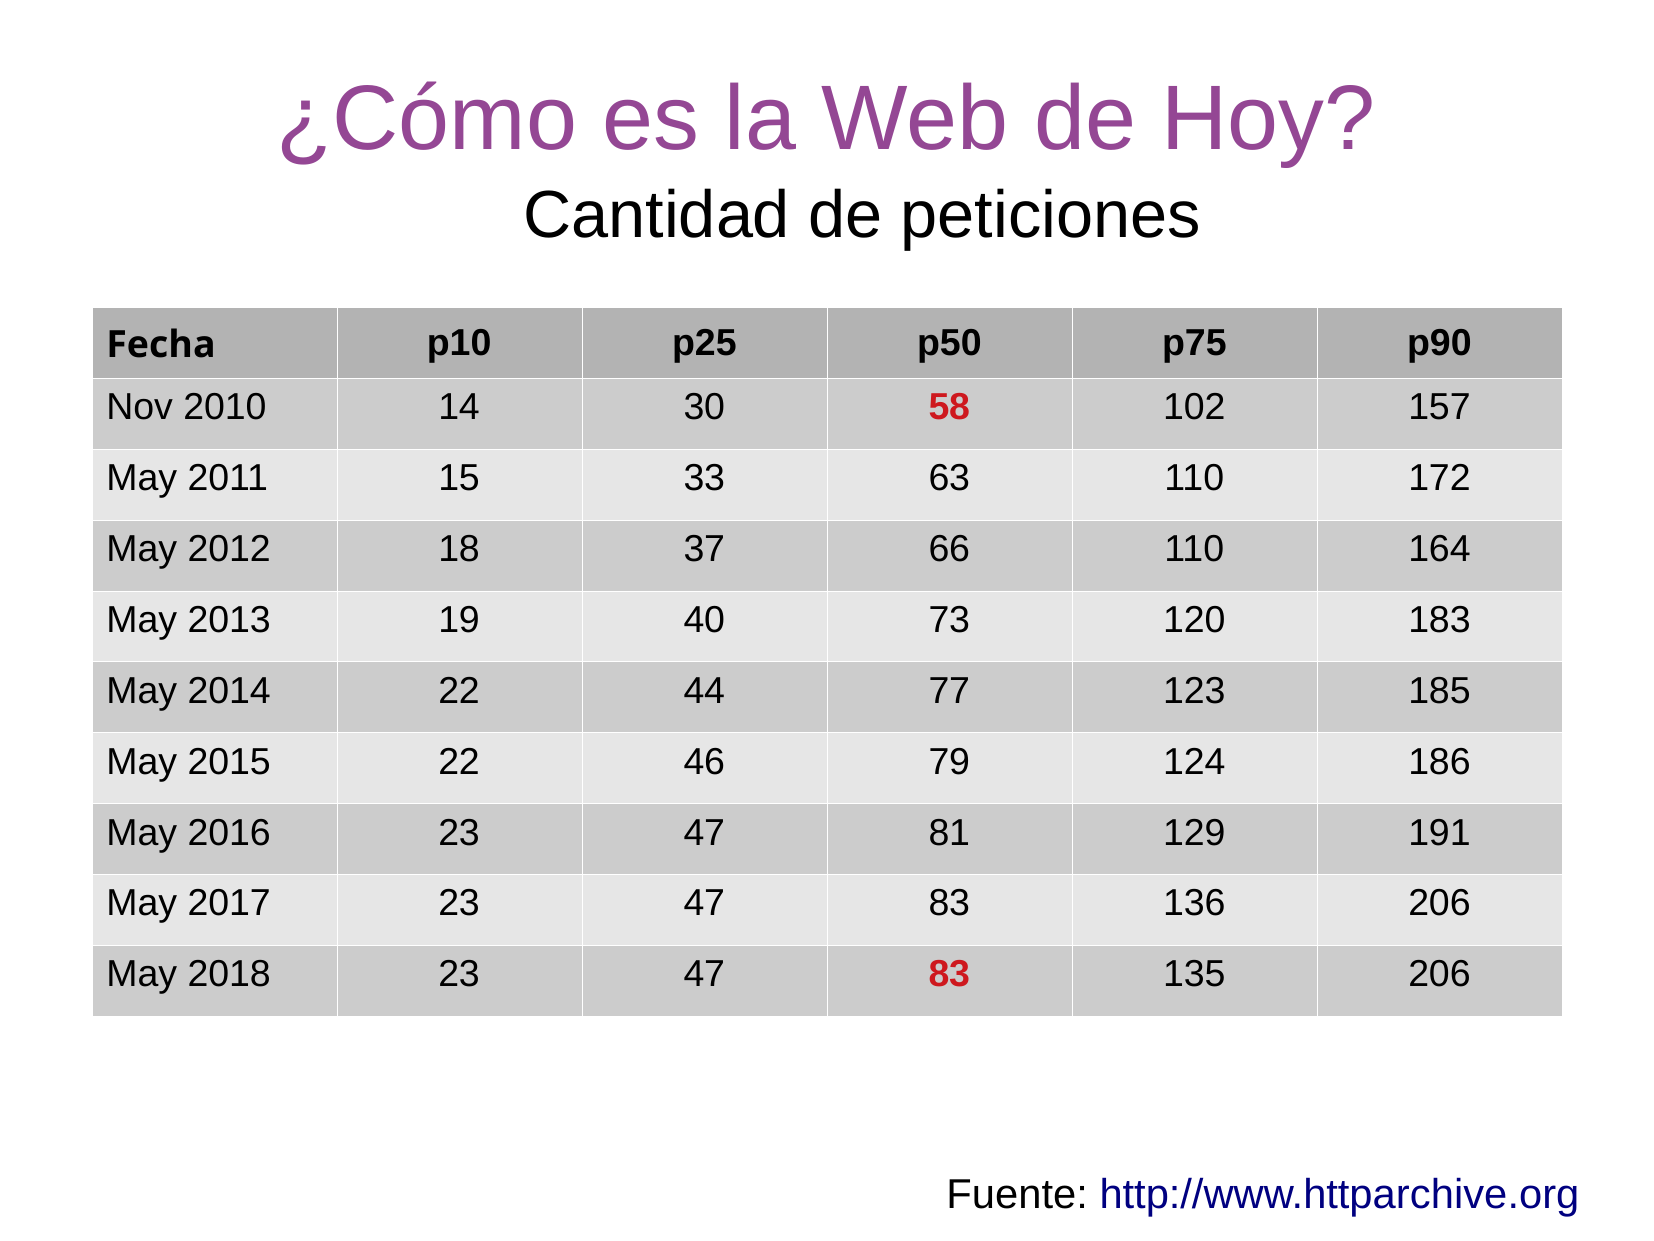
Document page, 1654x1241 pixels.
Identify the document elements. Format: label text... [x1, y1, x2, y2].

table_cell 18 [338, 521, 582, 591]
table_cell 40 [583, 592, 827, 661]
table_cell 164 [1318, 521, 1562, 591]
table_cell 77 [828, 662, 1072, 732]
table_cell 120 [1073, 592, 1317, 661]
table_cell 44 [583, 662, 827, 732]
table_cell 124 [1073, 733, 1317, 803]
table_cell 47 [583, 875, 827, 945]
table_cell May 2011 [93, 450, 337, 520]
table_cell 22 [338, 662, 582, 732]
table_cell 83 [828, 946, 1072, 1016]
table_header p10 [338, 308, 582, 378]
table_cell 23 [338, 875, 582, 945]
table_cell 129 [1073, 804, 1317, 874]
table_cell May 2014 [93, 662, 337, 732]
text_box Fuente: http://www.httparchive.org [519, 1163, 1595, 1225]
table_header p90 [1318, 308, 1562, 378]
table_cell 14 [338, 379, 582, 449]
list Cantidad de peticiones [35, 177, 1619, 378]
table_cell 23 [338, 946, 582, 1016]
table_cell May 2015 [93, 733, 337, 803]
table_cell 206 [1318, 946, 1562, 1016]
table_cell 47 [583, 804, 827, 874]
table_cell Nov 2010 [93, 379, 337, 449]
table_cell 191 [1318, 804, 1562, 874]
table_cell 58 [828, 379, 1072, 449]
table_cell 33 [583, 450, 827, 520]
table_cell 30 [583, 379, 827, 449]
table_cell 37 [583, 521, 827, 591]
table_cell 135 [1073, 946, 1317, 1016]
table_cell 183 [1318, 592, 1562, 661]
title ¿Cómo es la Web de Hoy? [82, 13, 1571, 177]
table_cell 66 [828, 521, 1072, 591]
table_header Fecha [93, 308, 337, 378]
table_cell 136 [1073, 875, 1317, 945]
table_cell 206 [1318, 875, 1562, 945]
table_cell 102 [1073, 379, 1317, 449]
table_cell 81 [828, 804, 1072, 874]
table_cell 110 [1073, 521, 1317, 591]
table_cell May 2017 [93, 875, 337, 945]
table_cell 73 [828, 592, 1072, 661]
table_header p50 [828, 308, 1072, 378]
table_cell 63 [828, 450, 1072, 520]
table_header p75 [1073, 308, 1317, 378]
table_cell 123 [1073, 662, 1317, 732]
table_cell May 2012 [93, 521, 337, 591]
table_cell 110 [1073, 450, 1317, 520]
table_cell 23 [338, 804, 582, 874]
table_cell May 2013 [93, 592, 337, 661]
table_cell 185 [1318, 662, 1562, 732]
table_cell 15 [338, 450, 582, 520]
table_cell 186 [1318, 733, 1562, 803]
table_cell 79 [828, 733, 1072, 803]
table_header p25 [583, 308, 827, 378]
table_cell 46 [583, 733, 827, 803]
table_cell 19 [338, 592, 582, 661]
table_cell 47 [583, 946, 827, 1016]
table_cell 22 [338, 733, 582, 803]
table_cell 172 [1318, 450, 1562, 520]
table_cell May 2018 [93, 946, 337, 1016]
table_cell May 2016 [93, 804, 337, 874]
table_cell 83 [828, 875, 1072, 945]
table_cell 157 [1318, 379, 1562, 449]
